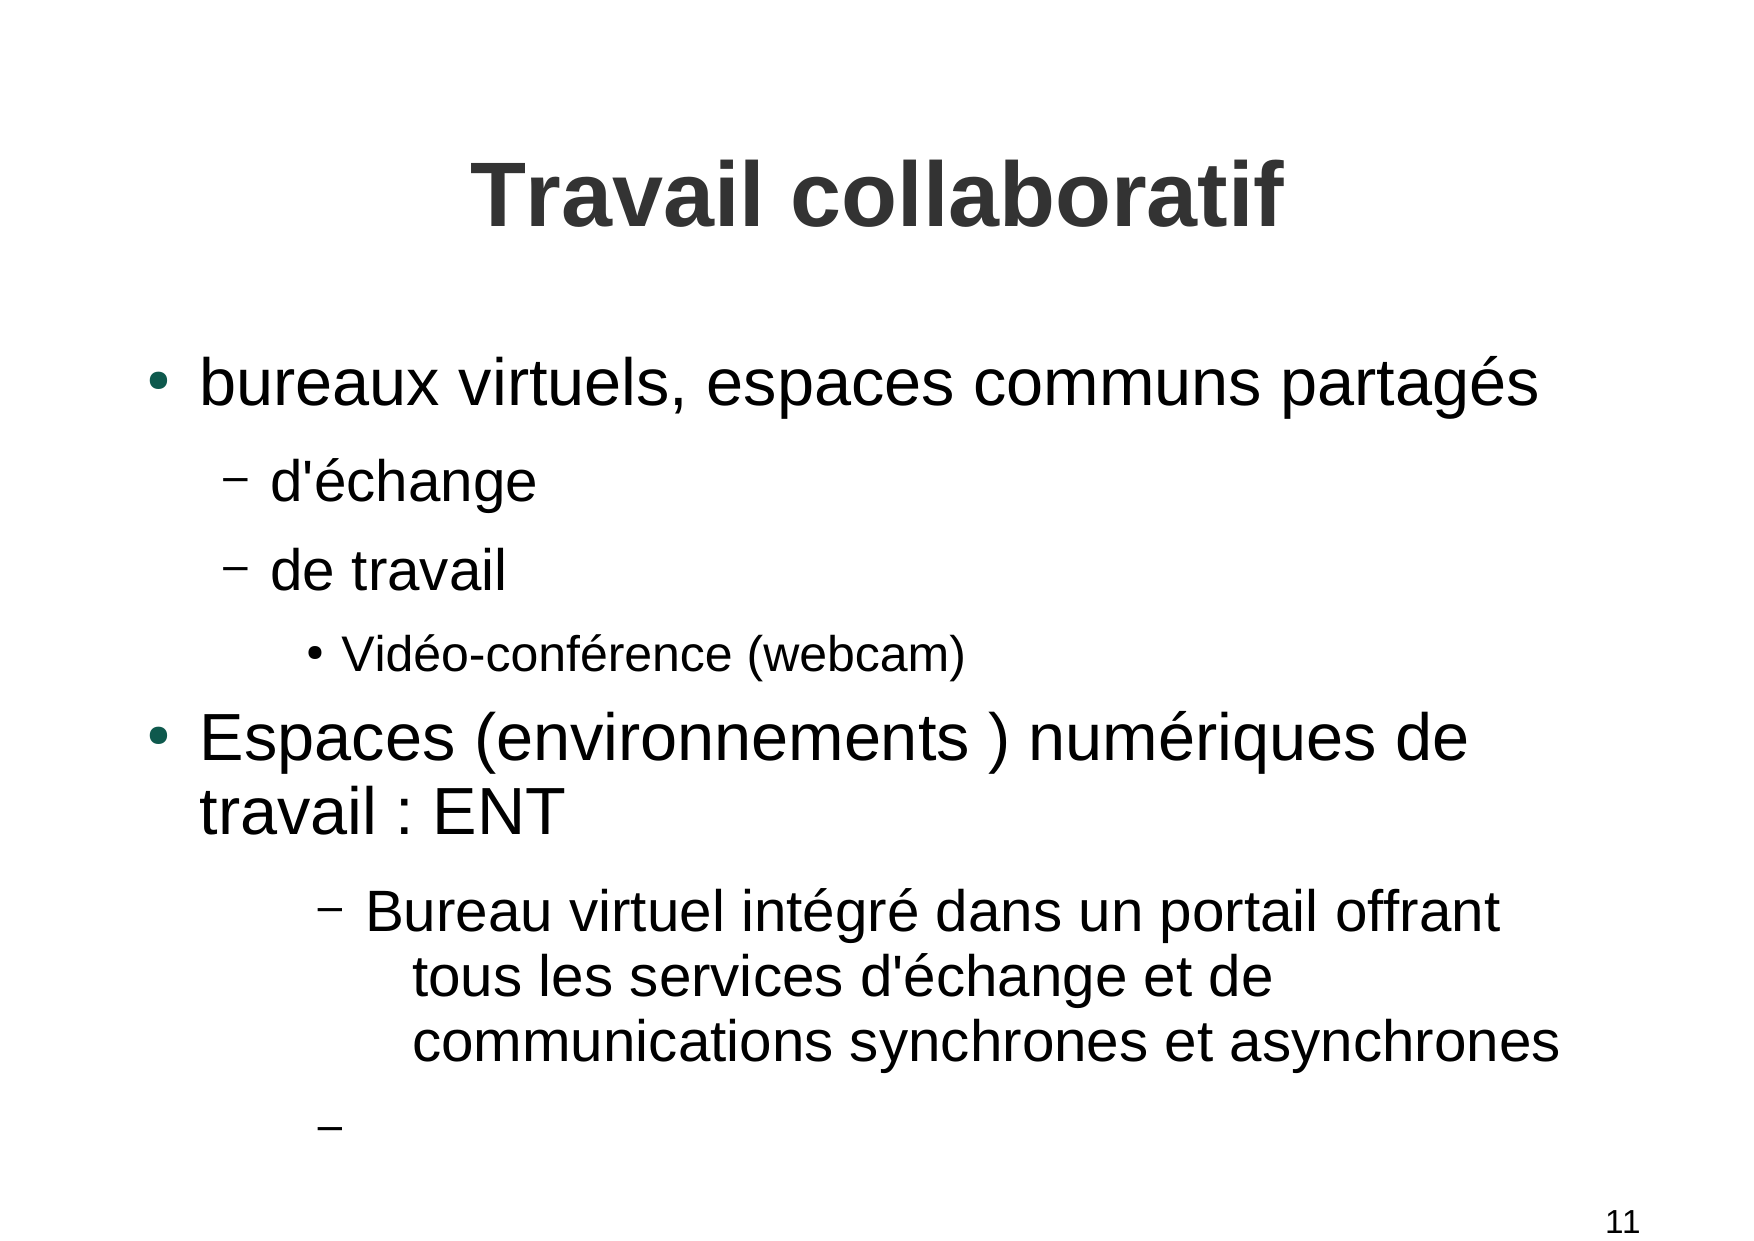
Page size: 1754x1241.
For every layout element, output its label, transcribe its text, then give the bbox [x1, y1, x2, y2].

title Travail collaboratif [128, 91, 1627, 299]
list bureaux virtuels, espaces communs partagés d'échange de travail Vidéo-conférence (webcam) Espaces (environnements ) numériques de travail : ENT Bureau virtuel intégré dans un portail offrant tous les services d'échange et de communications synchrones et asynchrones [128, 344, 1627, 1162]
